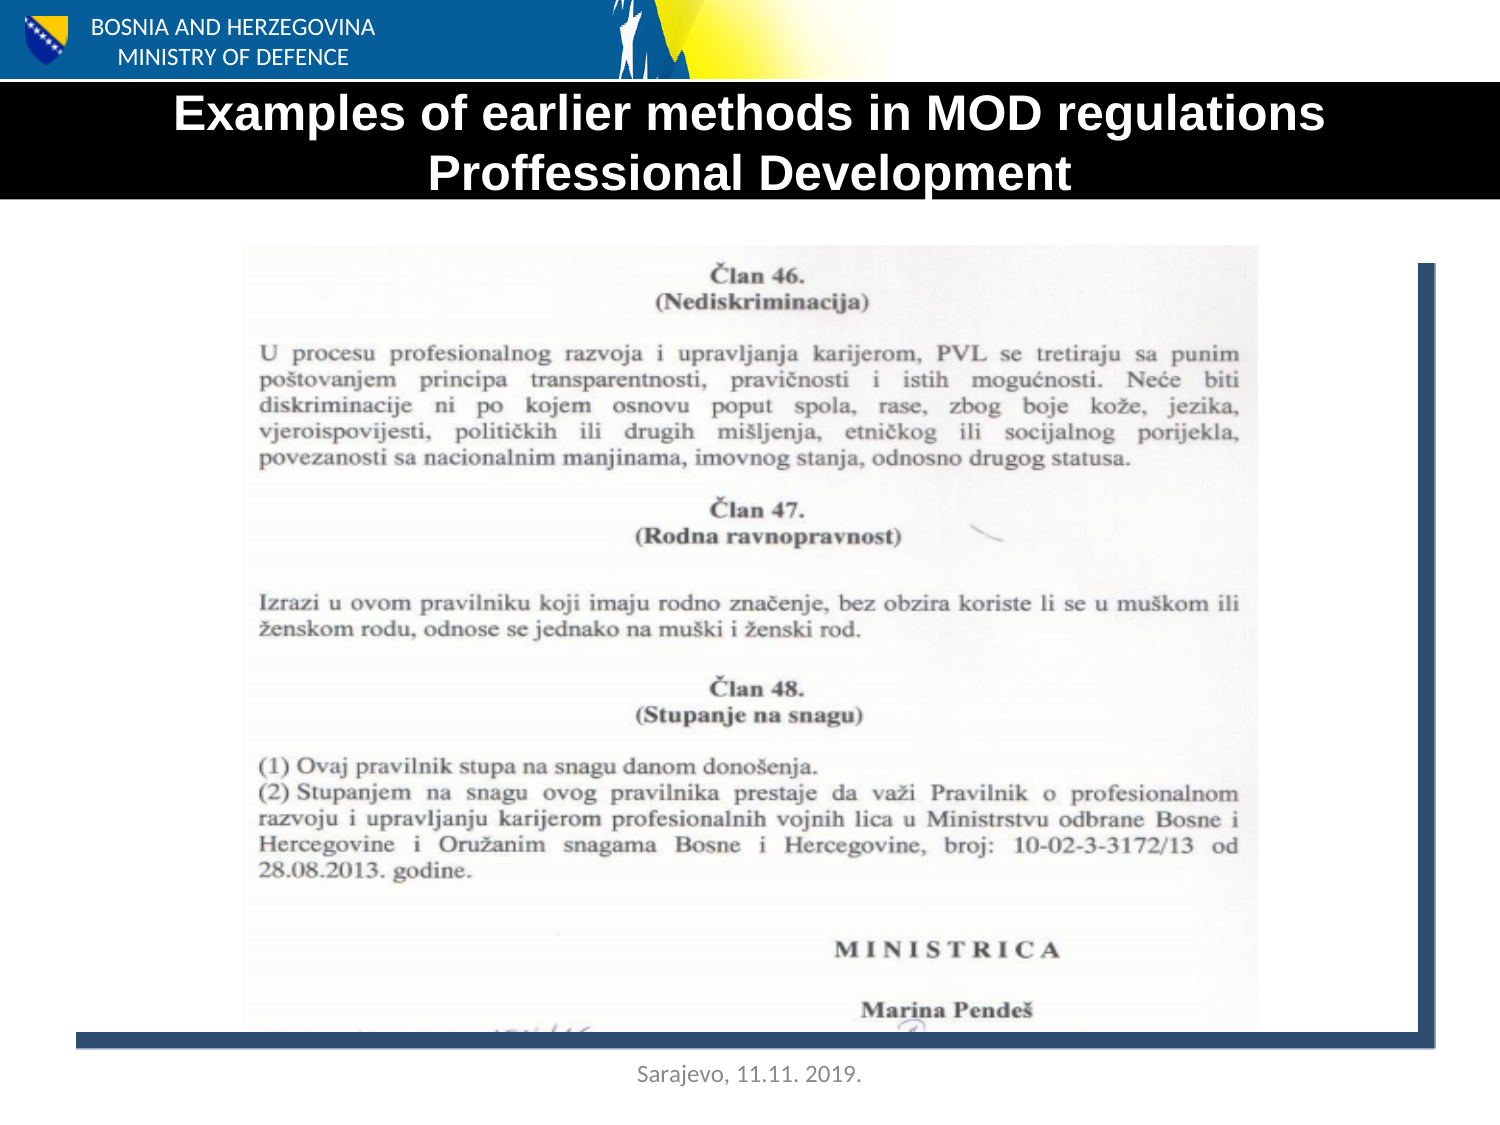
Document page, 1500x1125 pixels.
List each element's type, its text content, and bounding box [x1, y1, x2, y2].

text_box Sarajevo, 11.11. 2019. [512, 1042, 988, 1103]
picture [58, 245, 1418, 1032]
text_box Examples of earlier methods in MOD regulations Proffessional Development [0, 82, 1500, 200]
picture [0, 0, 1500, 79]
